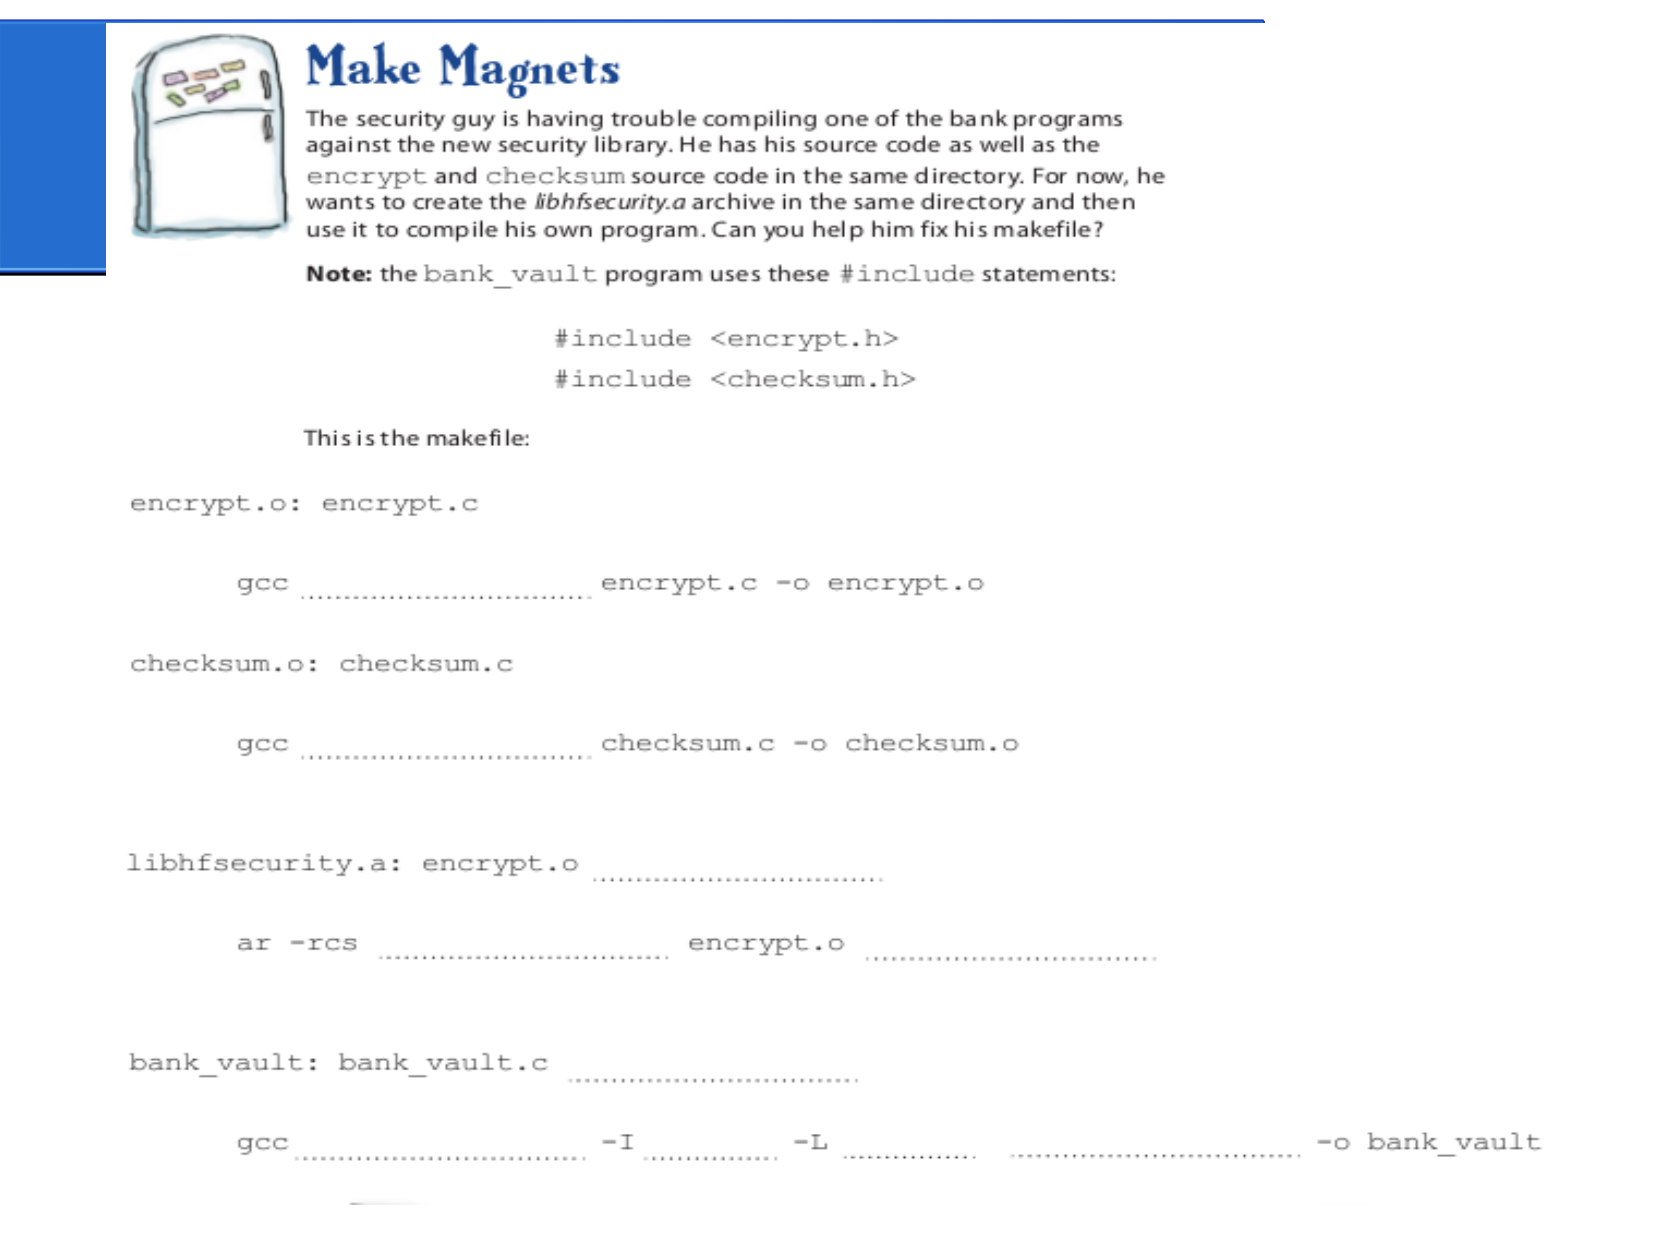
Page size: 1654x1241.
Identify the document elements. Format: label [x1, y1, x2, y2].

picture [106, 23, 1571, 1205]
